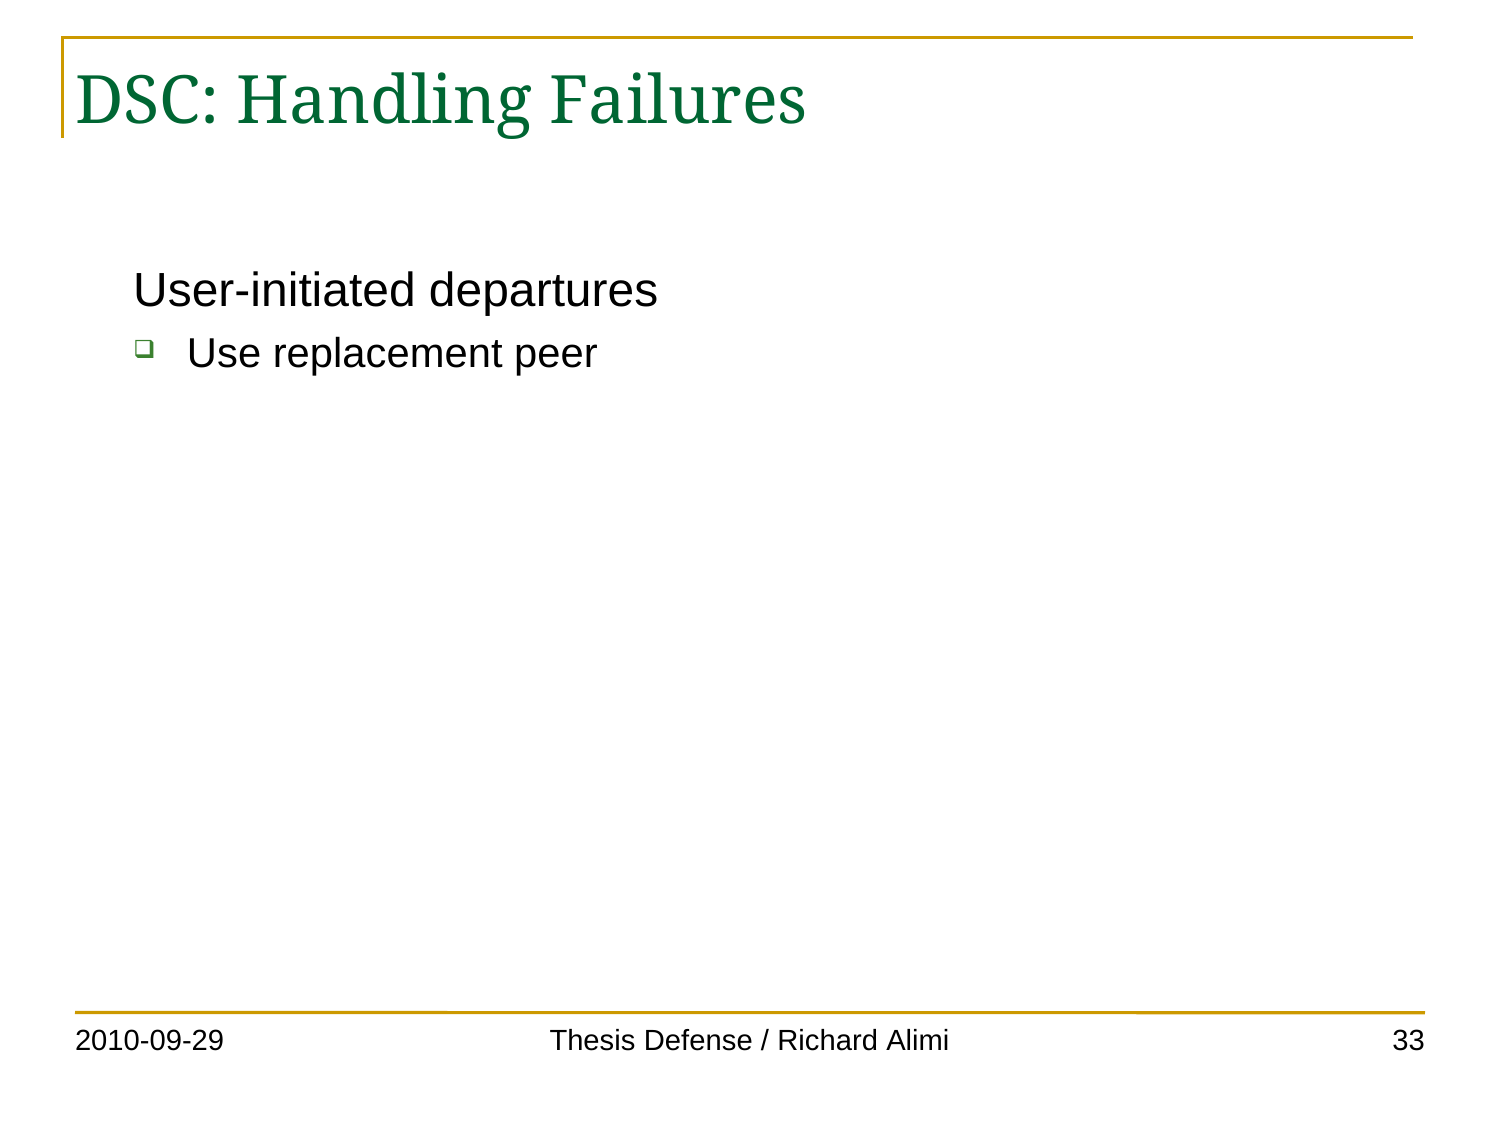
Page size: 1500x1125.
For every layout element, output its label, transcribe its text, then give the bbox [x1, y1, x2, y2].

title DSC: Handling Failures [75, 52, 1425, 143]
list User-initiated departures Use replacement peer [77, 262, 1425, 991]
